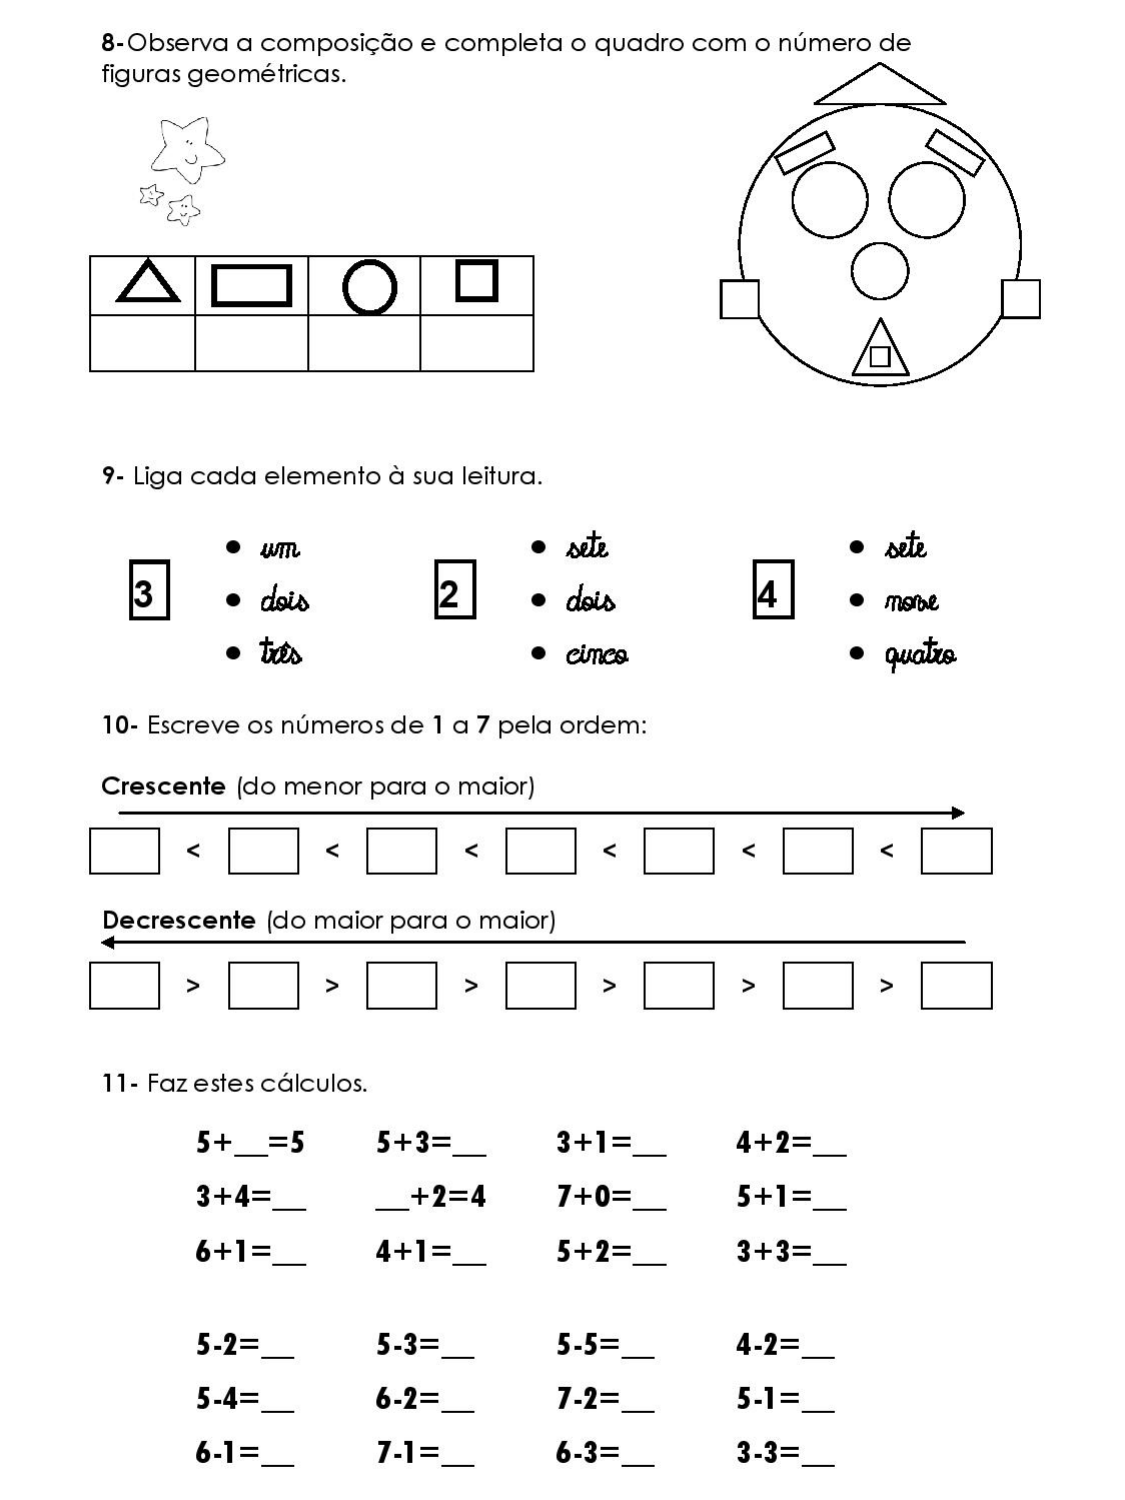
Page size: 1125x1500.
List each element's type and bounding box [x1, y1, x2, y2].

picture [66, 0, 1057, 1500]
